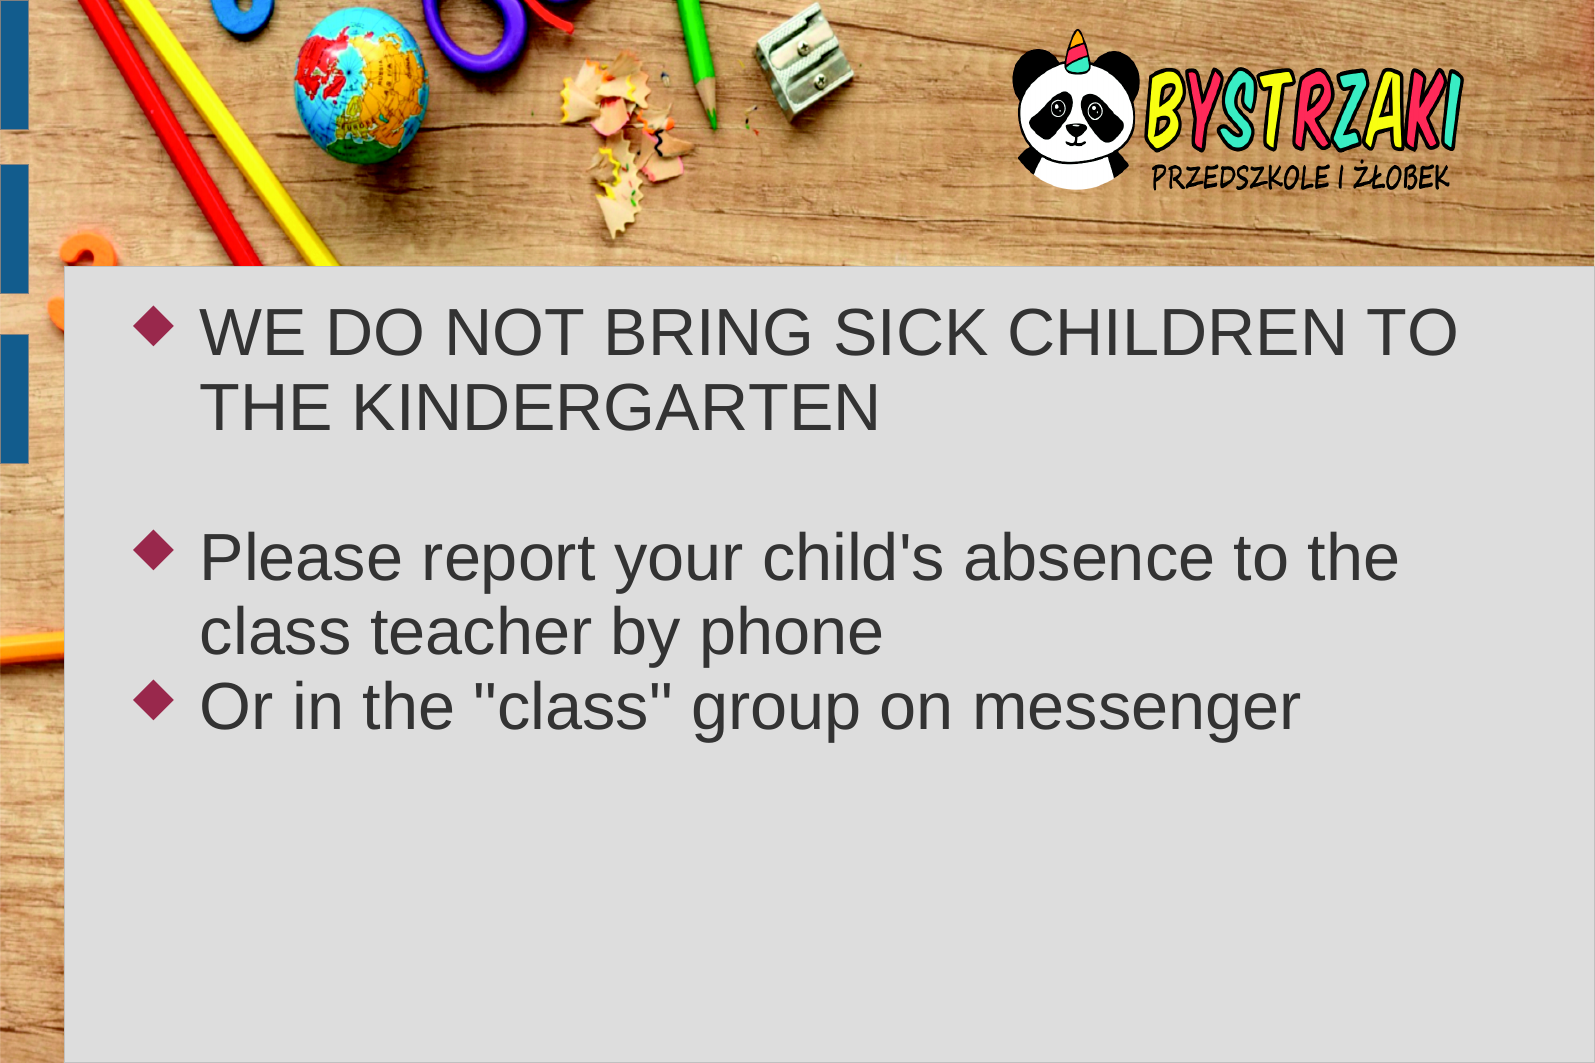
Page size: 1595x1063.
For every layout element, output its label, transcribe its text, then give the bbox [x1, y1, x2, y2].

list WE DO NOT BRING SICK CHILDREN TO THE KINDERGARTEN Please report your child's absence to the class teacher by phone Or in the "class" group on messenger [117, 295, 1479, 966]
picture [0, 0, 1595, 1063]
